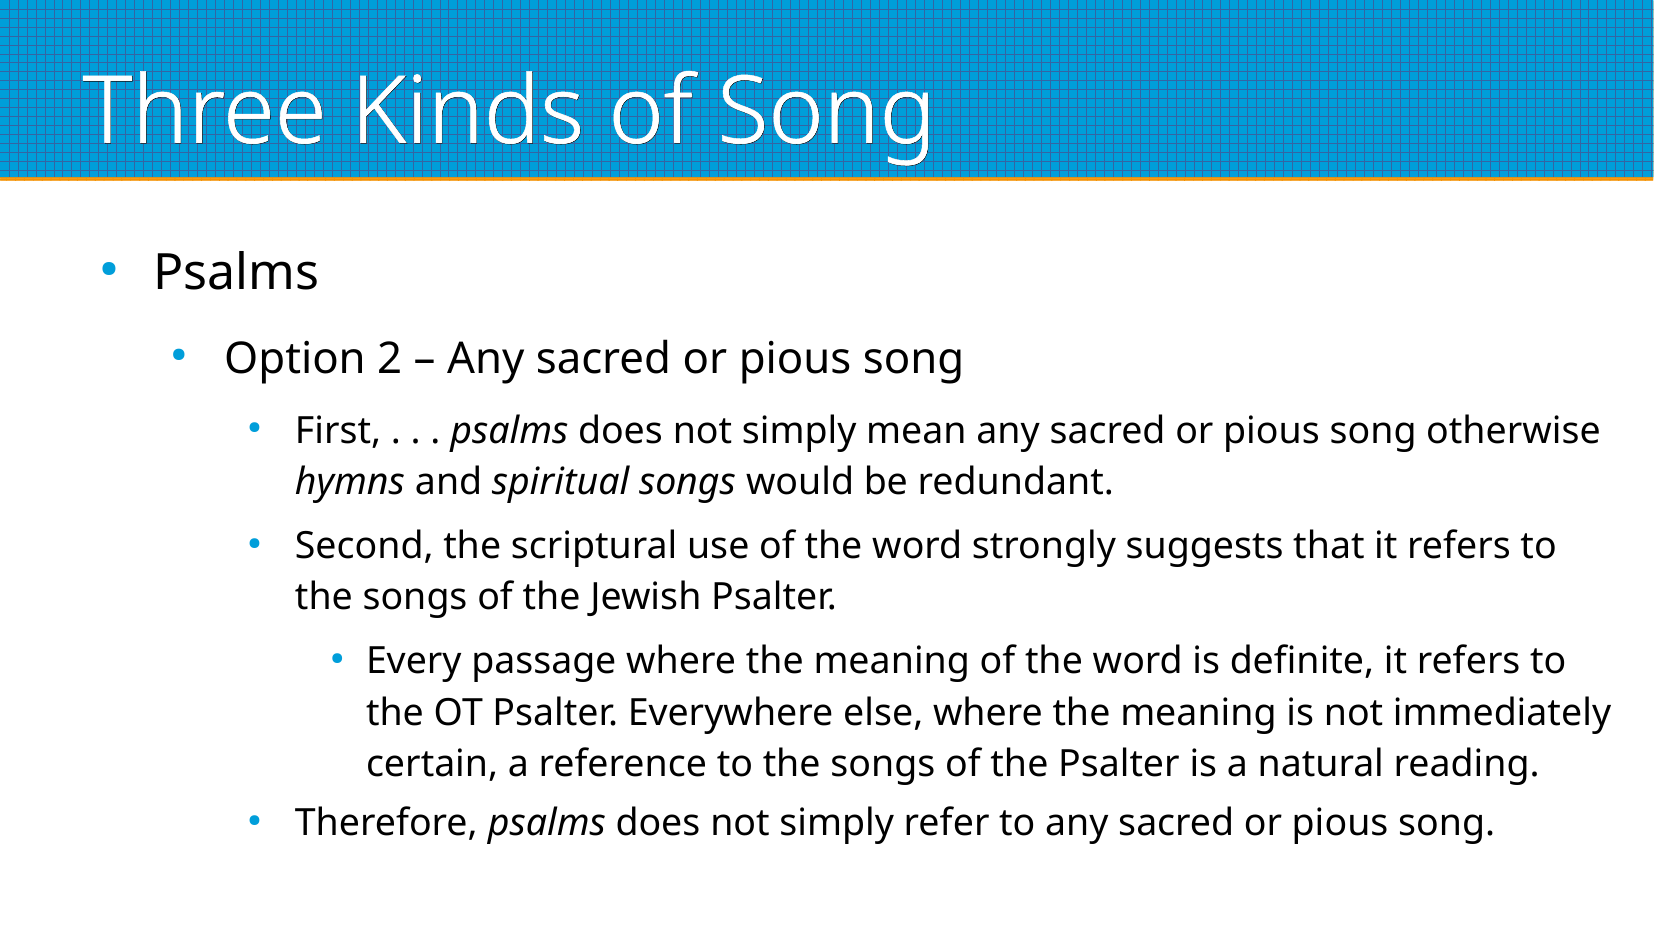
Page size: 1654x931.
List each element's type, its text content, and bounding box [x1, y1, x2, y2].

list Psalms Option 2 – Any sacred or pious song First, . . . psalms does not simply mean any sacred or pious song otherwise hymns and spiritual songs would be redundant. Second, the scriptural use of the word strongly suggests that it refers to the songs of the Jewish Psalter. Every passage where the meaning of the word is definite, it refers to the OT Psalter. Everywhere else, where the meaning is not immediately certain, a reference to the songs of the Psalter is a natural reading. Therefore, psalms does not simply refer to any sacred or pious song. [82, 236, 1613, 863]
title Three Kinds of Song [82, 14, 1571, 171]
